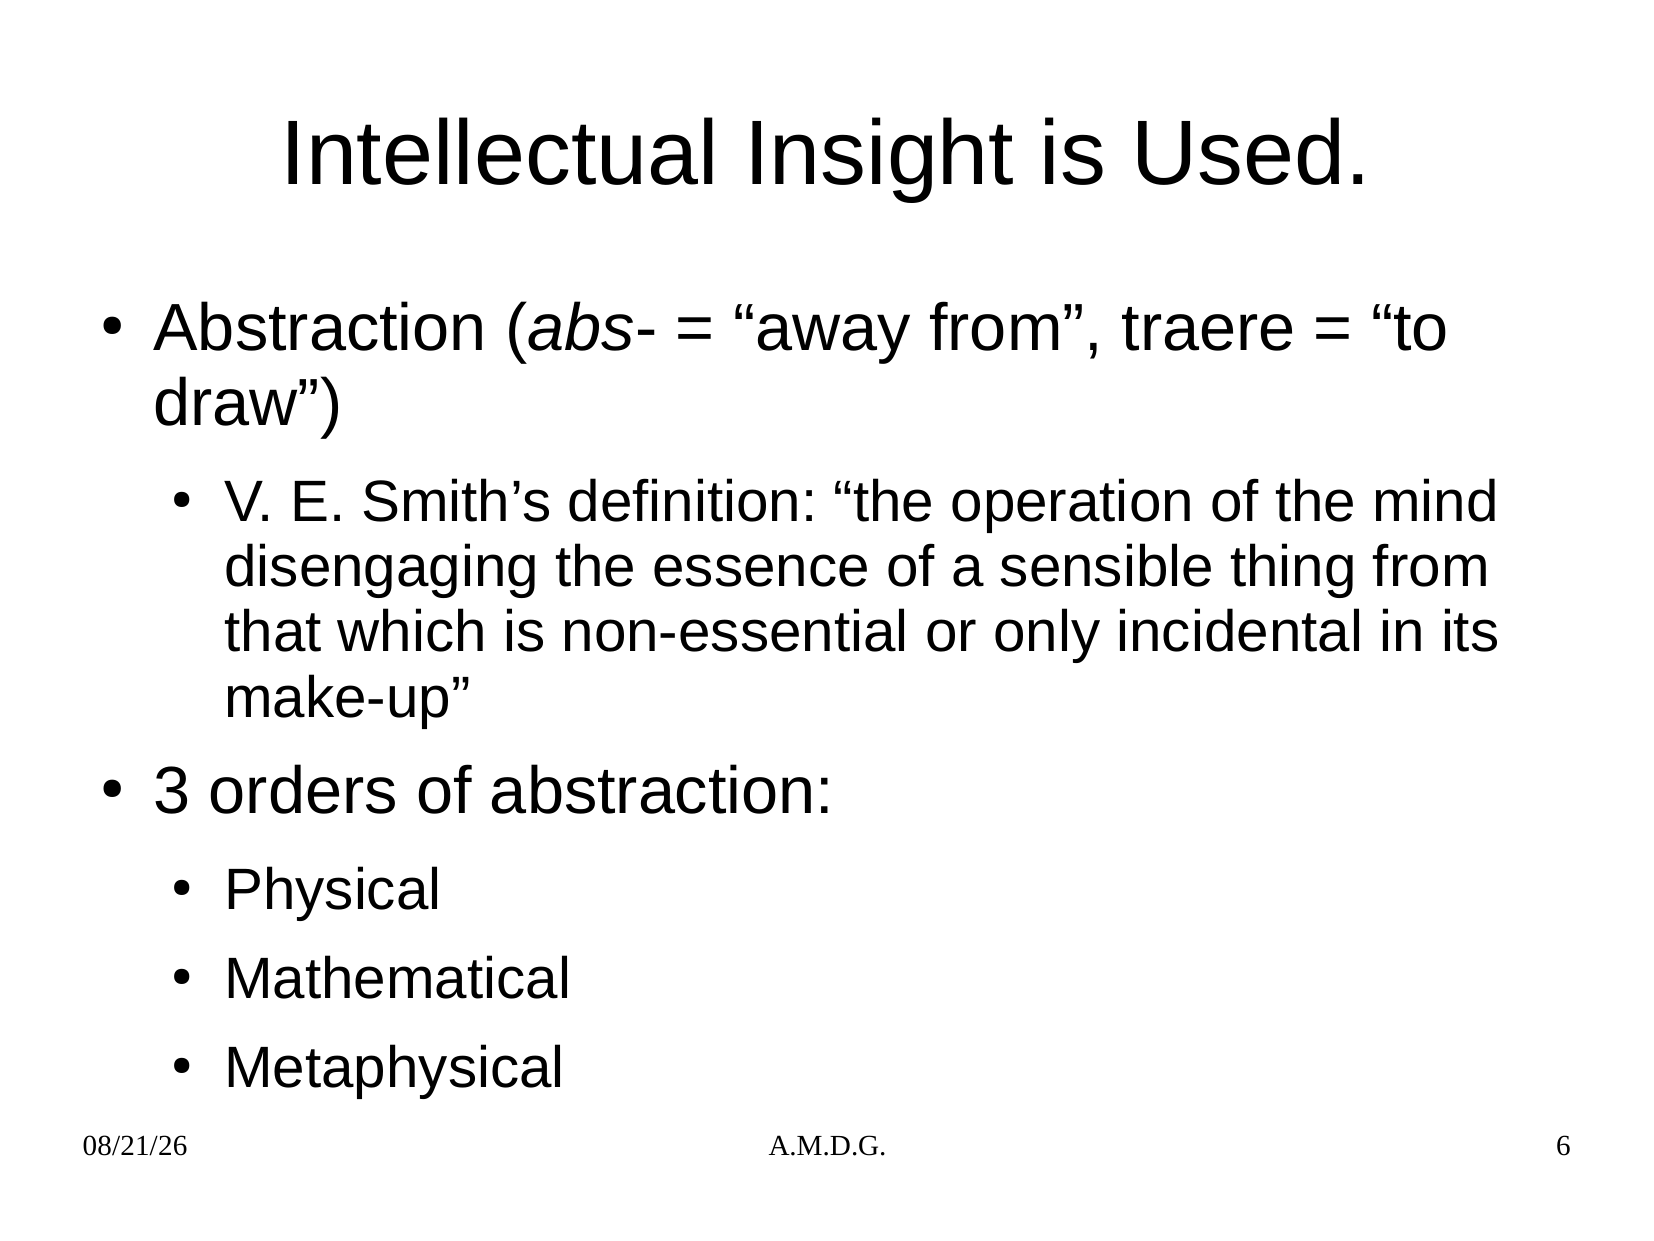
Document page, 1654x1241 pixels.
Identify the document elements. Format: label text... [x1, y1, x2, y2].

list Abstraction (abs- = “away from”, traere = “to draw”) V. E. Smith’s definition: “the operation of the mind disengaging the essence of a sensible thing from that which is non-essential or only incidental in its make-up” 3 orders of abstraction: Physical Mathematical Metaphysical [82, 290, 1571, 1109]
title Intellectual Insight is Used. [82, 49, 1571, 257]
